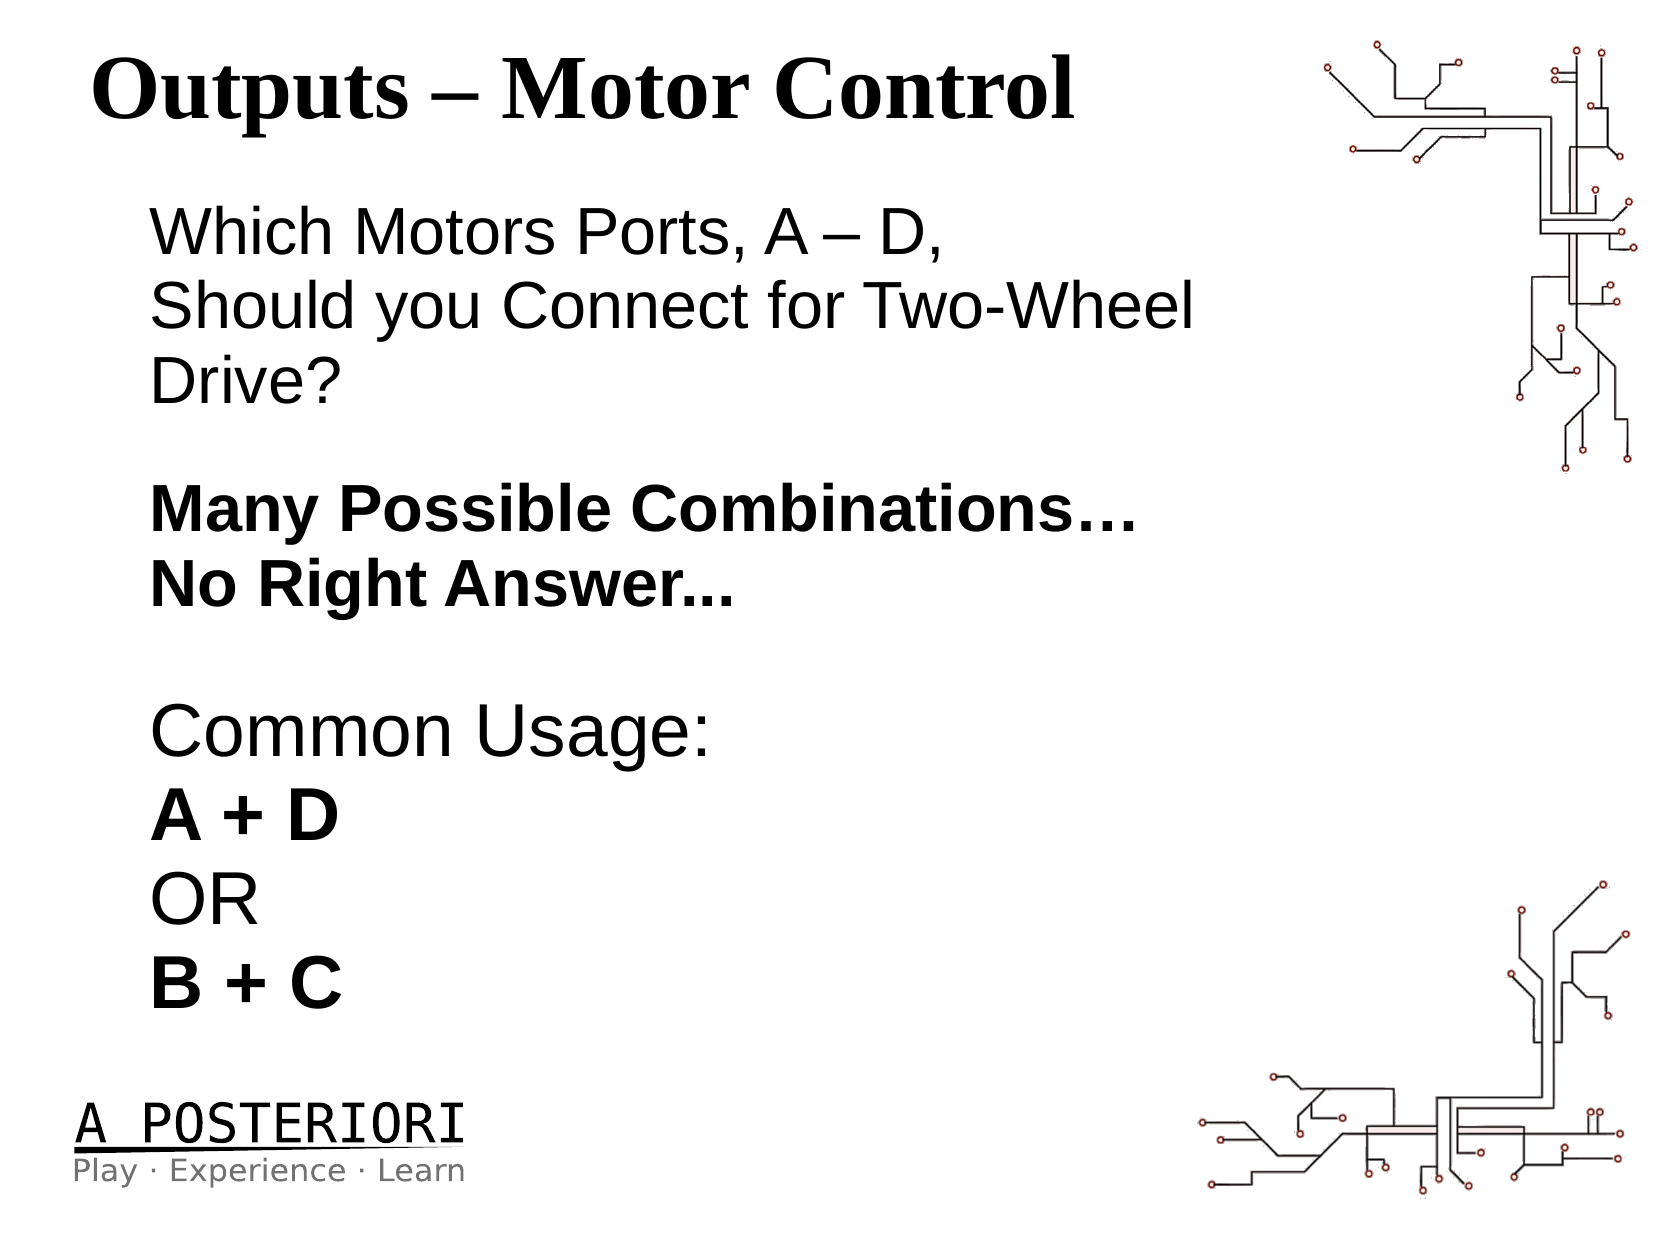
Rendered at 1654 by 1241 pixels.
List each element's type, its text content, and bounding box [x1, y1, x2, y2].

title Outputs – Motor Control [11, 10, 1156, 166]
picture [1305, 35, 1643, 496]
picture [73, 1101, 466, 1189]
text_box Many Possible Combinations… No Right Answer... [135, 463, 1351, 629]
text_box Common Usage: A + D OR B + C [135, 681, 1351, 1032]
picture [1175, 862, 1636, 1201]
text_box Which Motors Ports, A – D, Should you Connect for Two-Wheel Drive? [135, 186, 1351, 426]
